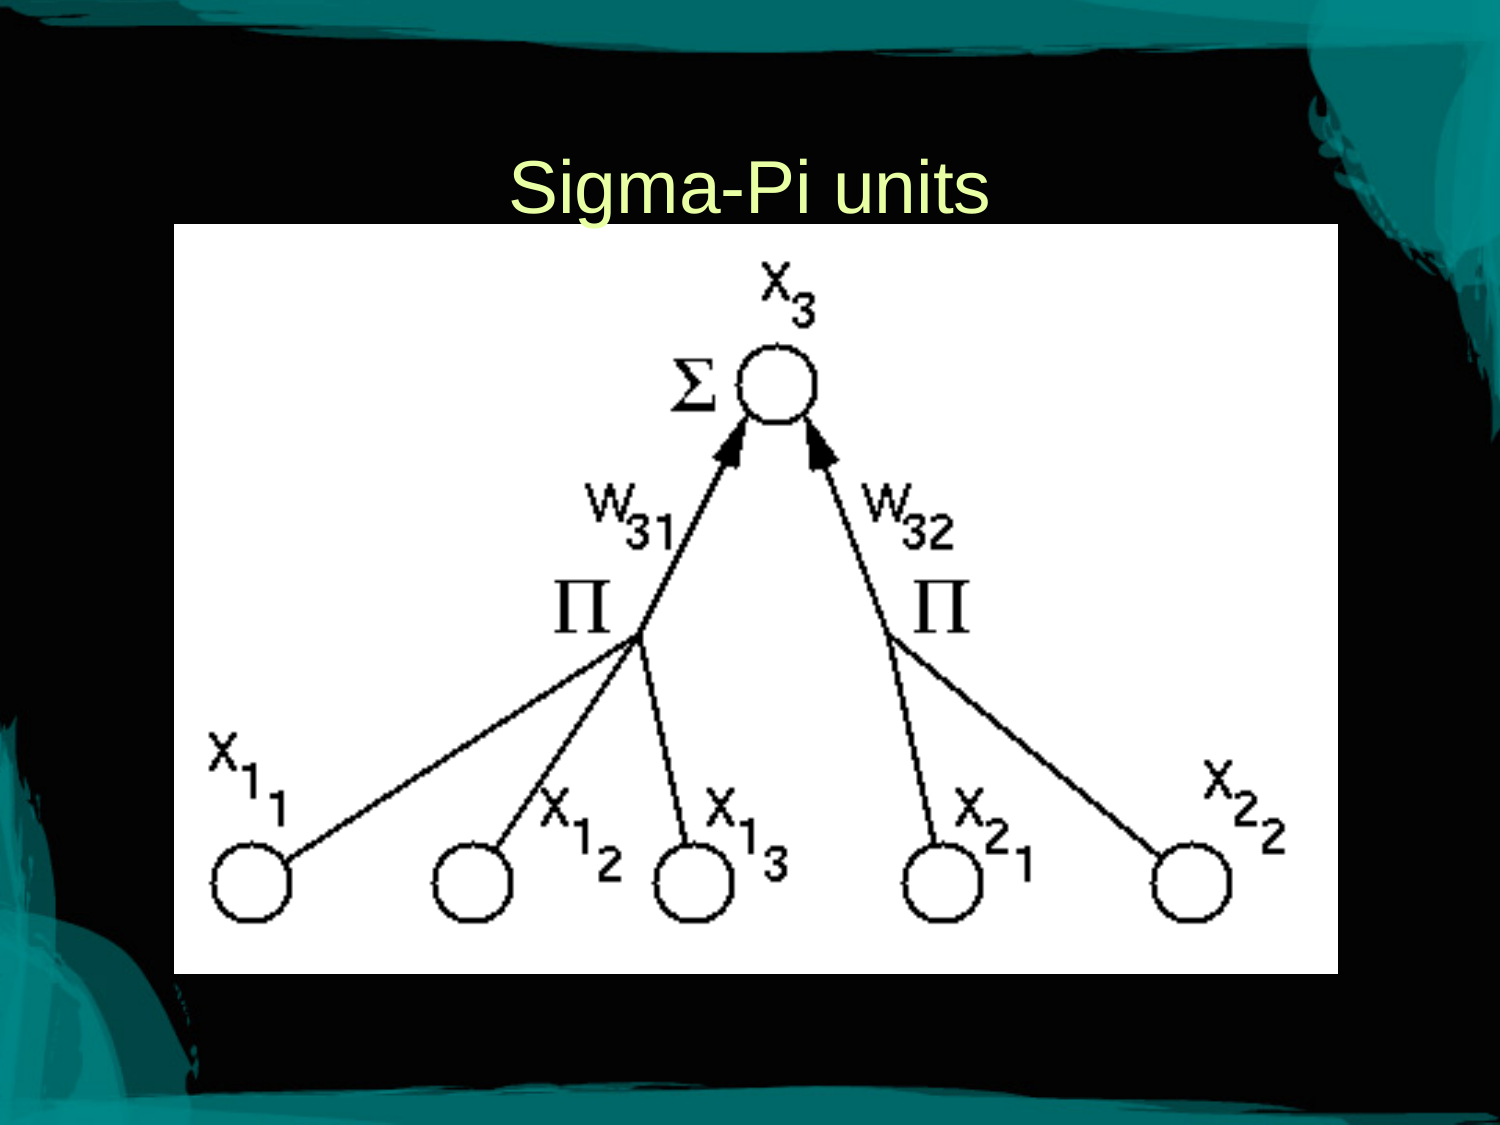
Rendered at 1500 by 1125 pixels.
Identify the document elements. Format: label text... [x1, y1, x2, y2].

title Sigma-Pi units [75, 75, 1426, 301]
picture [0, 0, 1500, 1125]
